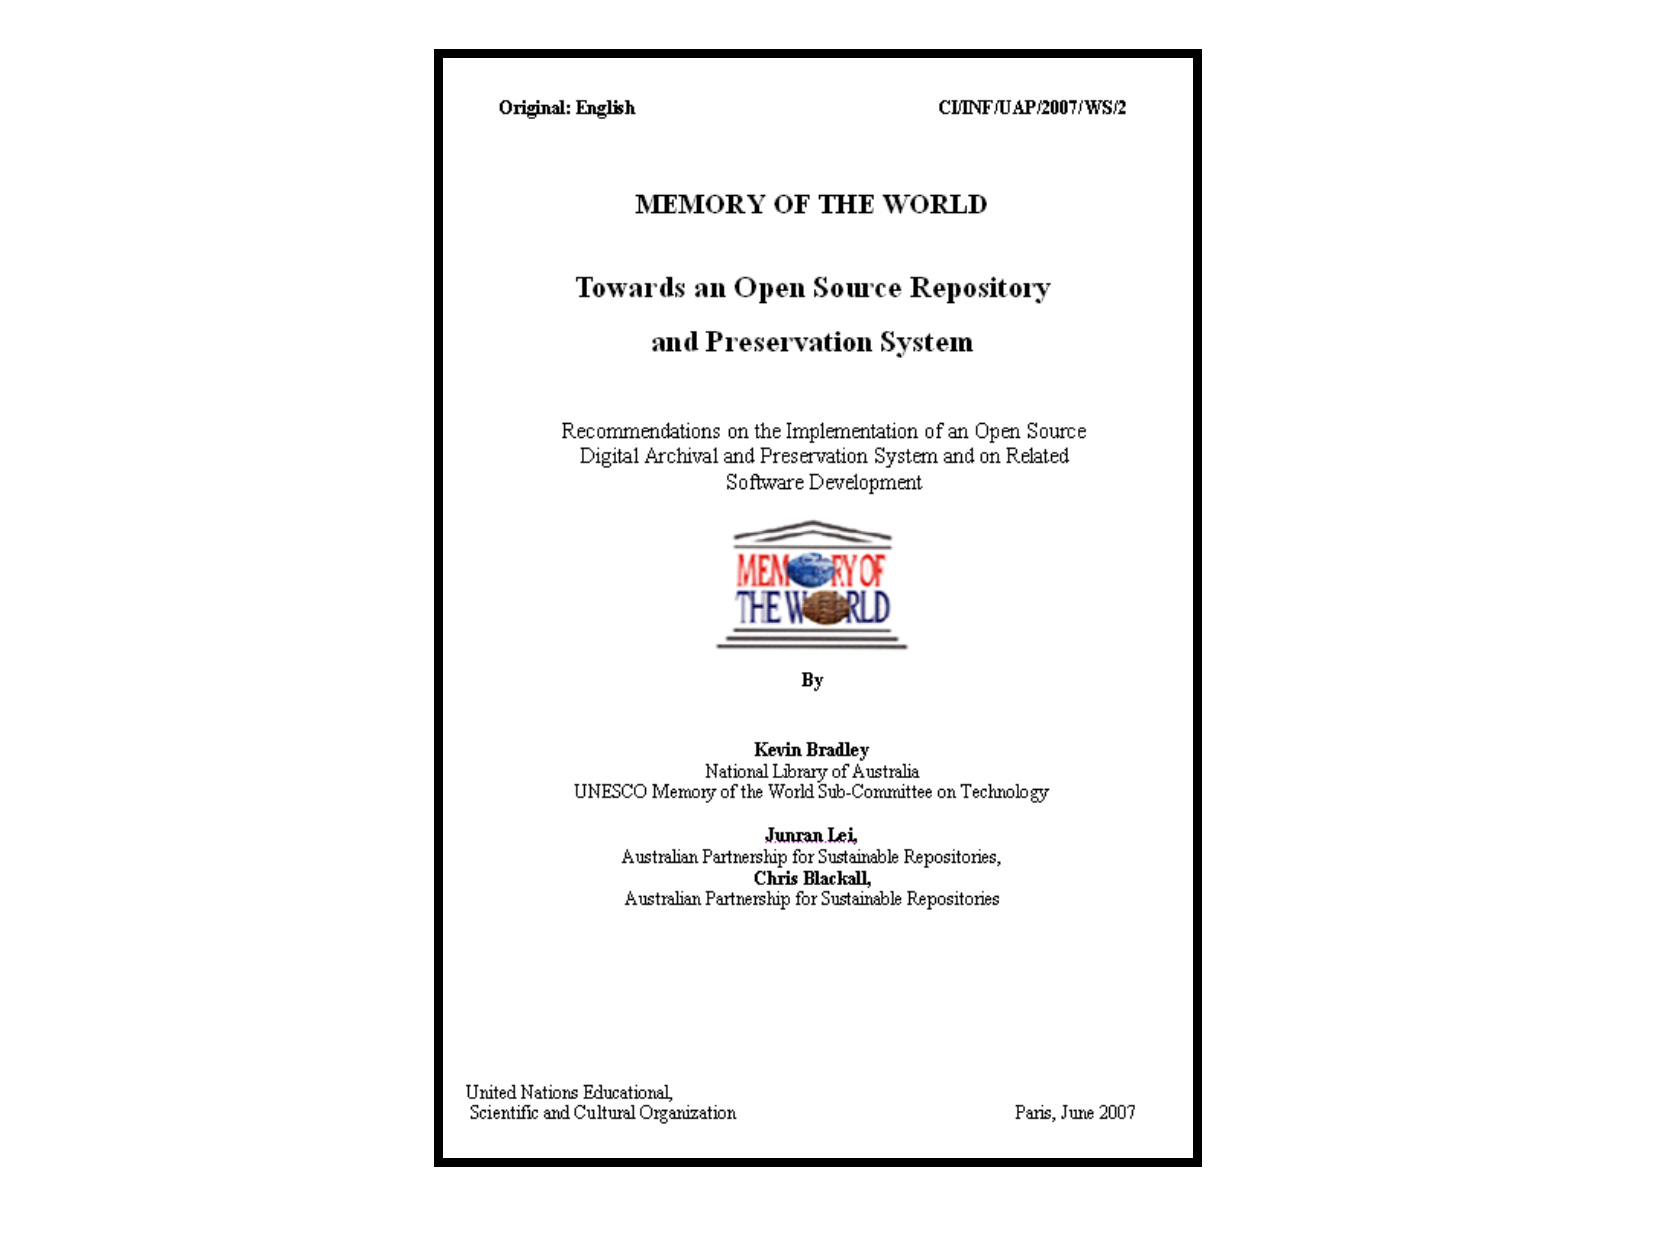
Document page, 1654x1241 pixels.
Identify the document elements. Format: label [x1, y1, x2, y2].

picture [442, 58, 1193, 1158]
